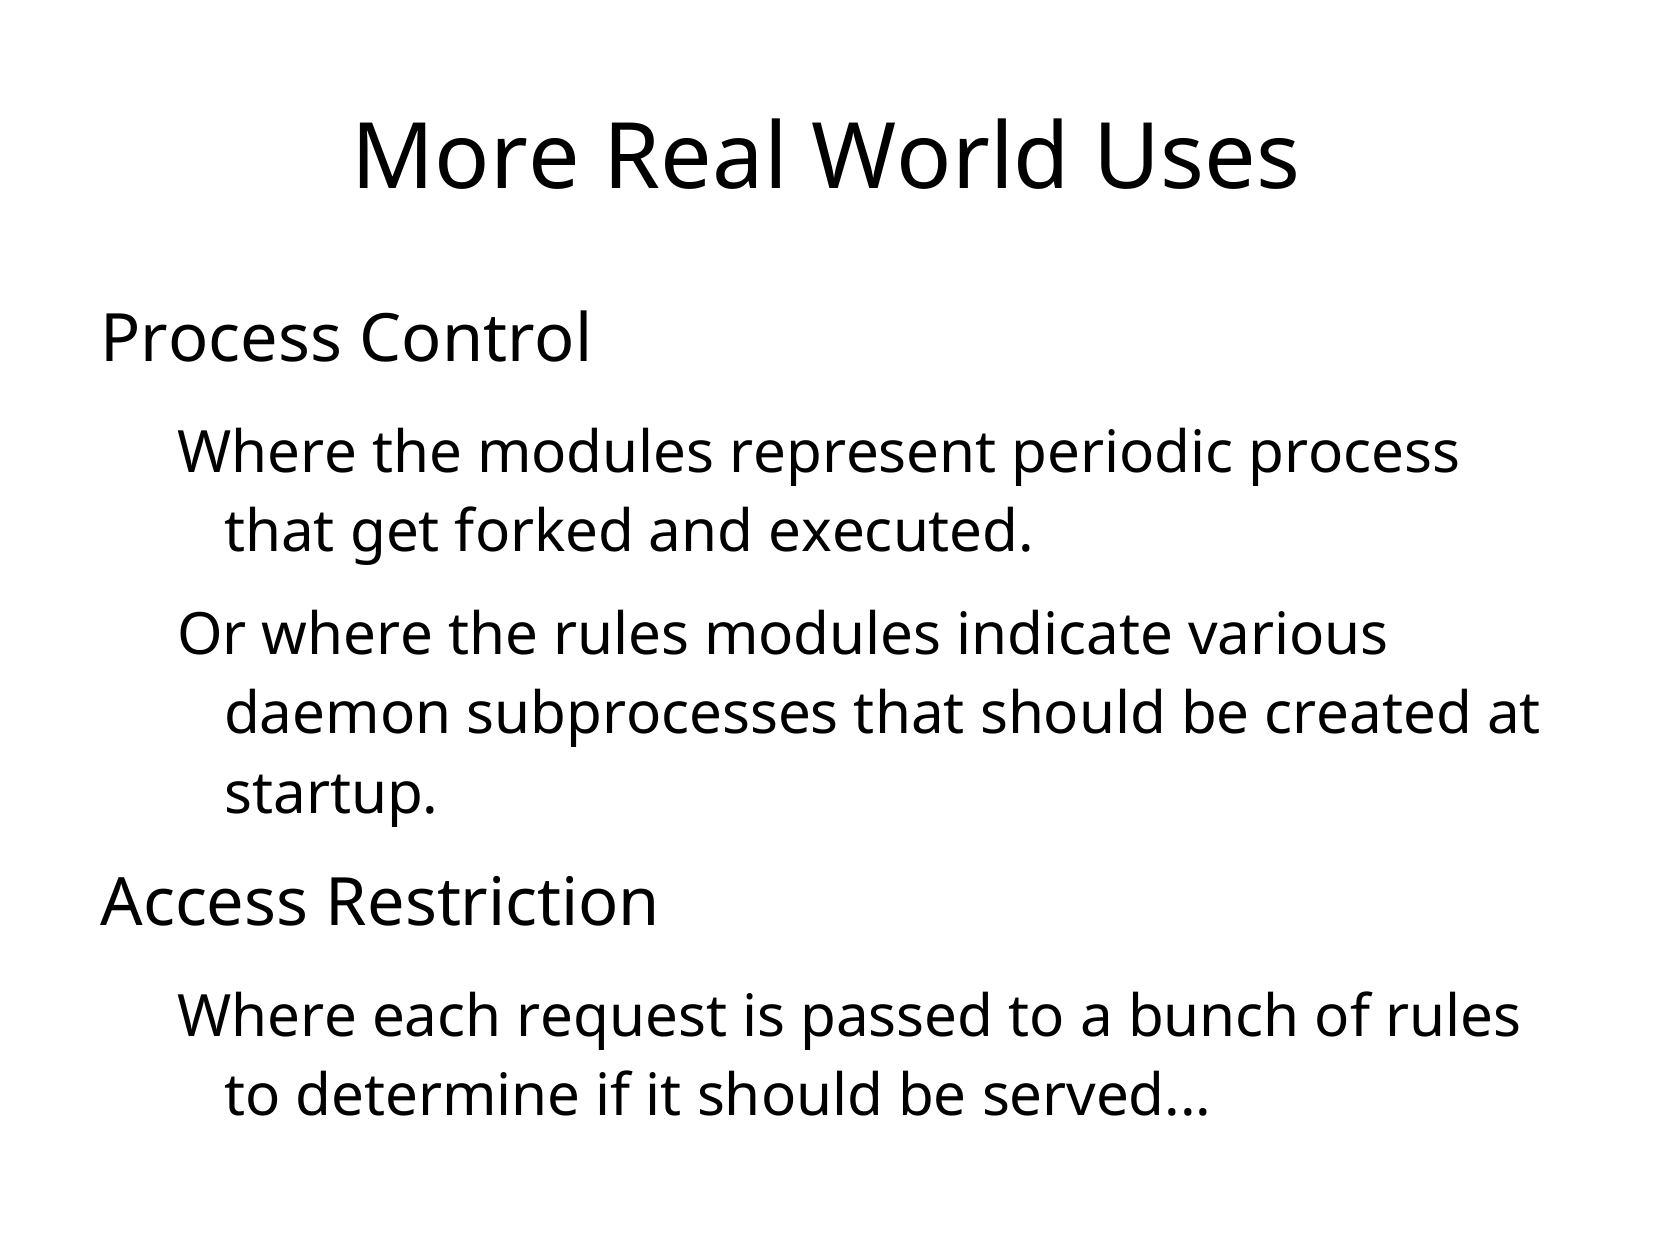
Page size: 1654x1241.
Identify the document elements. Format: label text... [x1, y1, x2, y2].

list Process Control Where the modules represent periodic process that get forked and executed. Or where the rules modules indicate various daemon subprocesses that should be created at startup. Access Restriction Where each request is passed to a bunch of rules to determine if it should be served... [82, 290, 1571, 1094]
title More Real World Uses [82, 49, 1571, 257]
